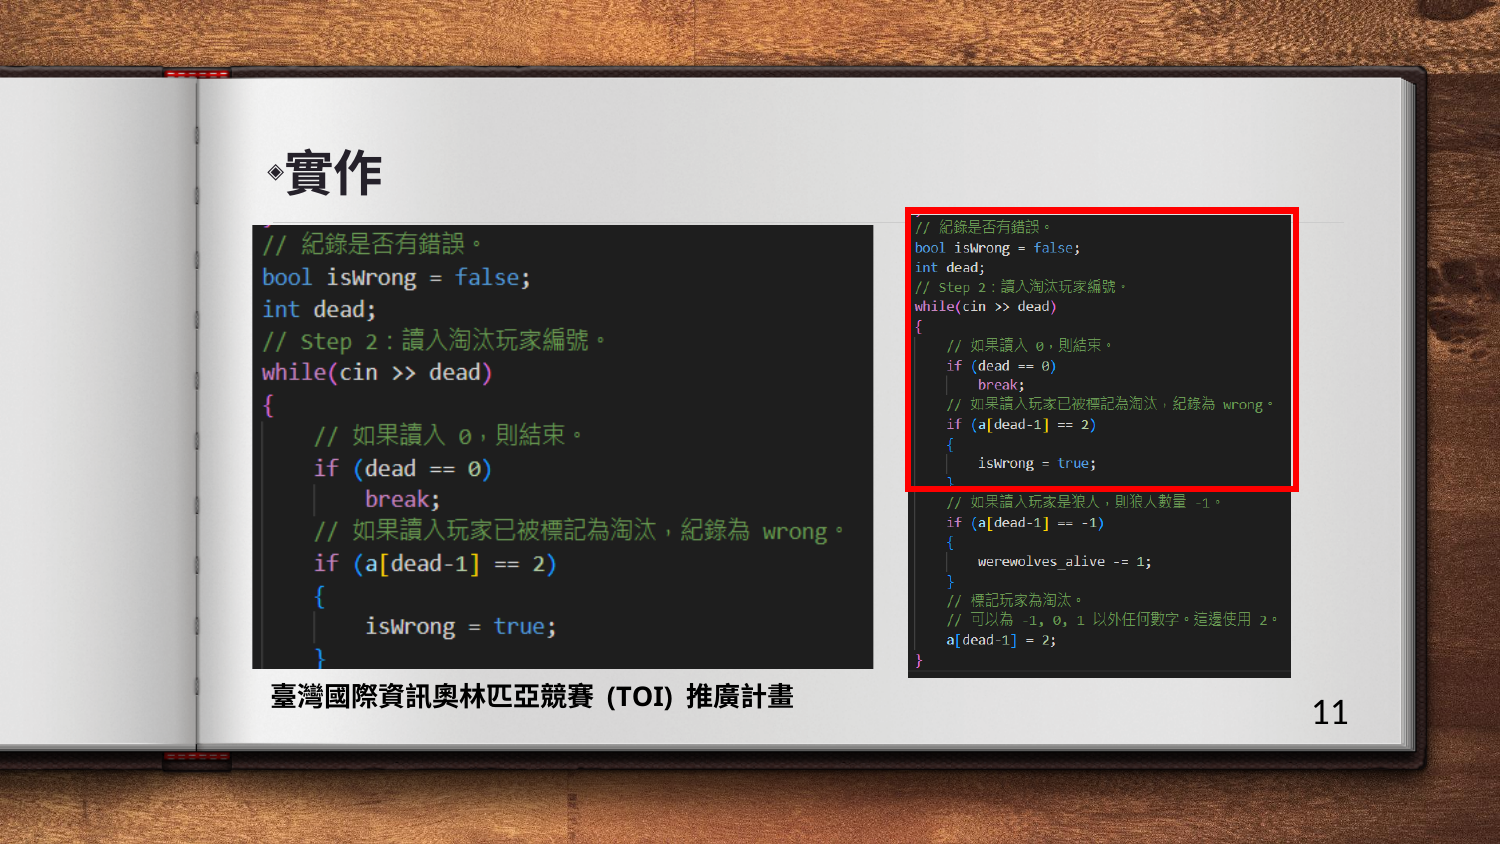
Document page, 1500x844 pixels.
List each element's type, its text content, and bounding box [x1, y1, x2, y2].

picture [252, 225, 874, 669]
picture [911, 215, 1291, 486]
text_box 11 [1295, 672, 1386, 737]
picture [908, 492, 1291, 678]
list 實作 [252, 126, 1194, 216]
